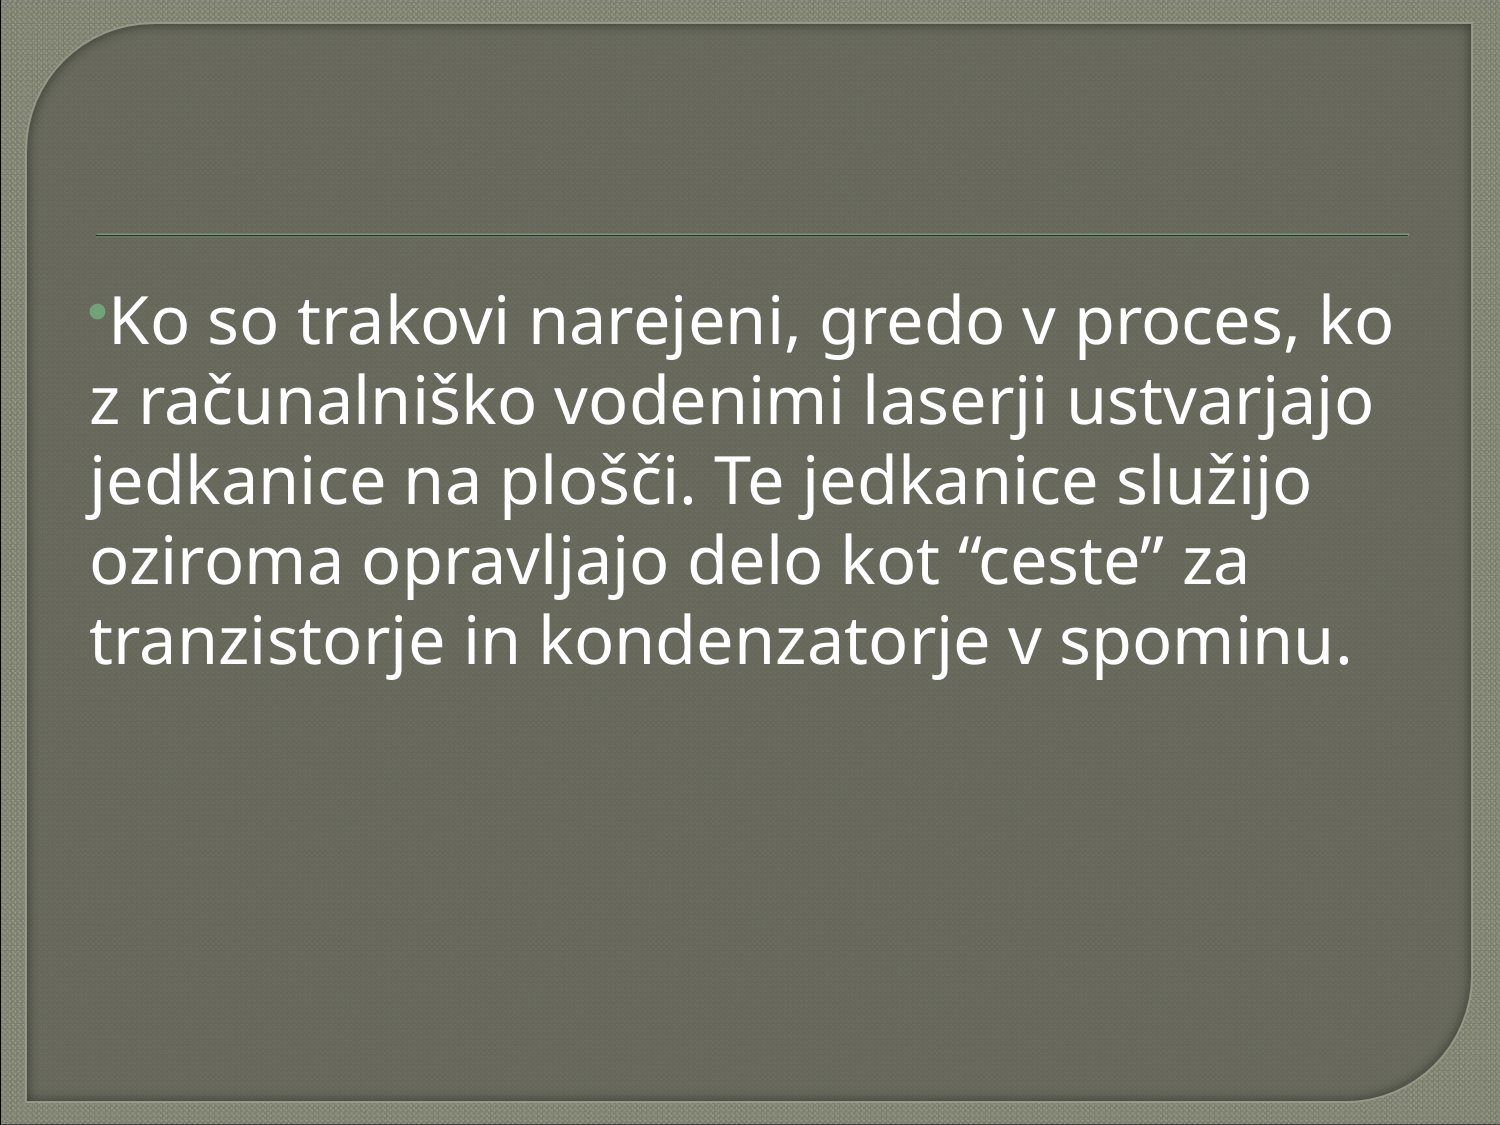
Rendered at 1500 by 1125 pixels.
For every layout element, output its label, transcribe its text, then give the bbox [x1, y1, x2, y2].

picture [0, 0, 1500, 1125]
list Ko so trakovi narejeni, gredo v proces, ko z računalniško vodenimi laserji ustvarjajo jedkanice na plošči. Te jedkanice služijo oziroma opravljajo delo kot “ceste” za tranzistorje in kondenzatorje v spominu. [75, 270, 1425, 1013]
